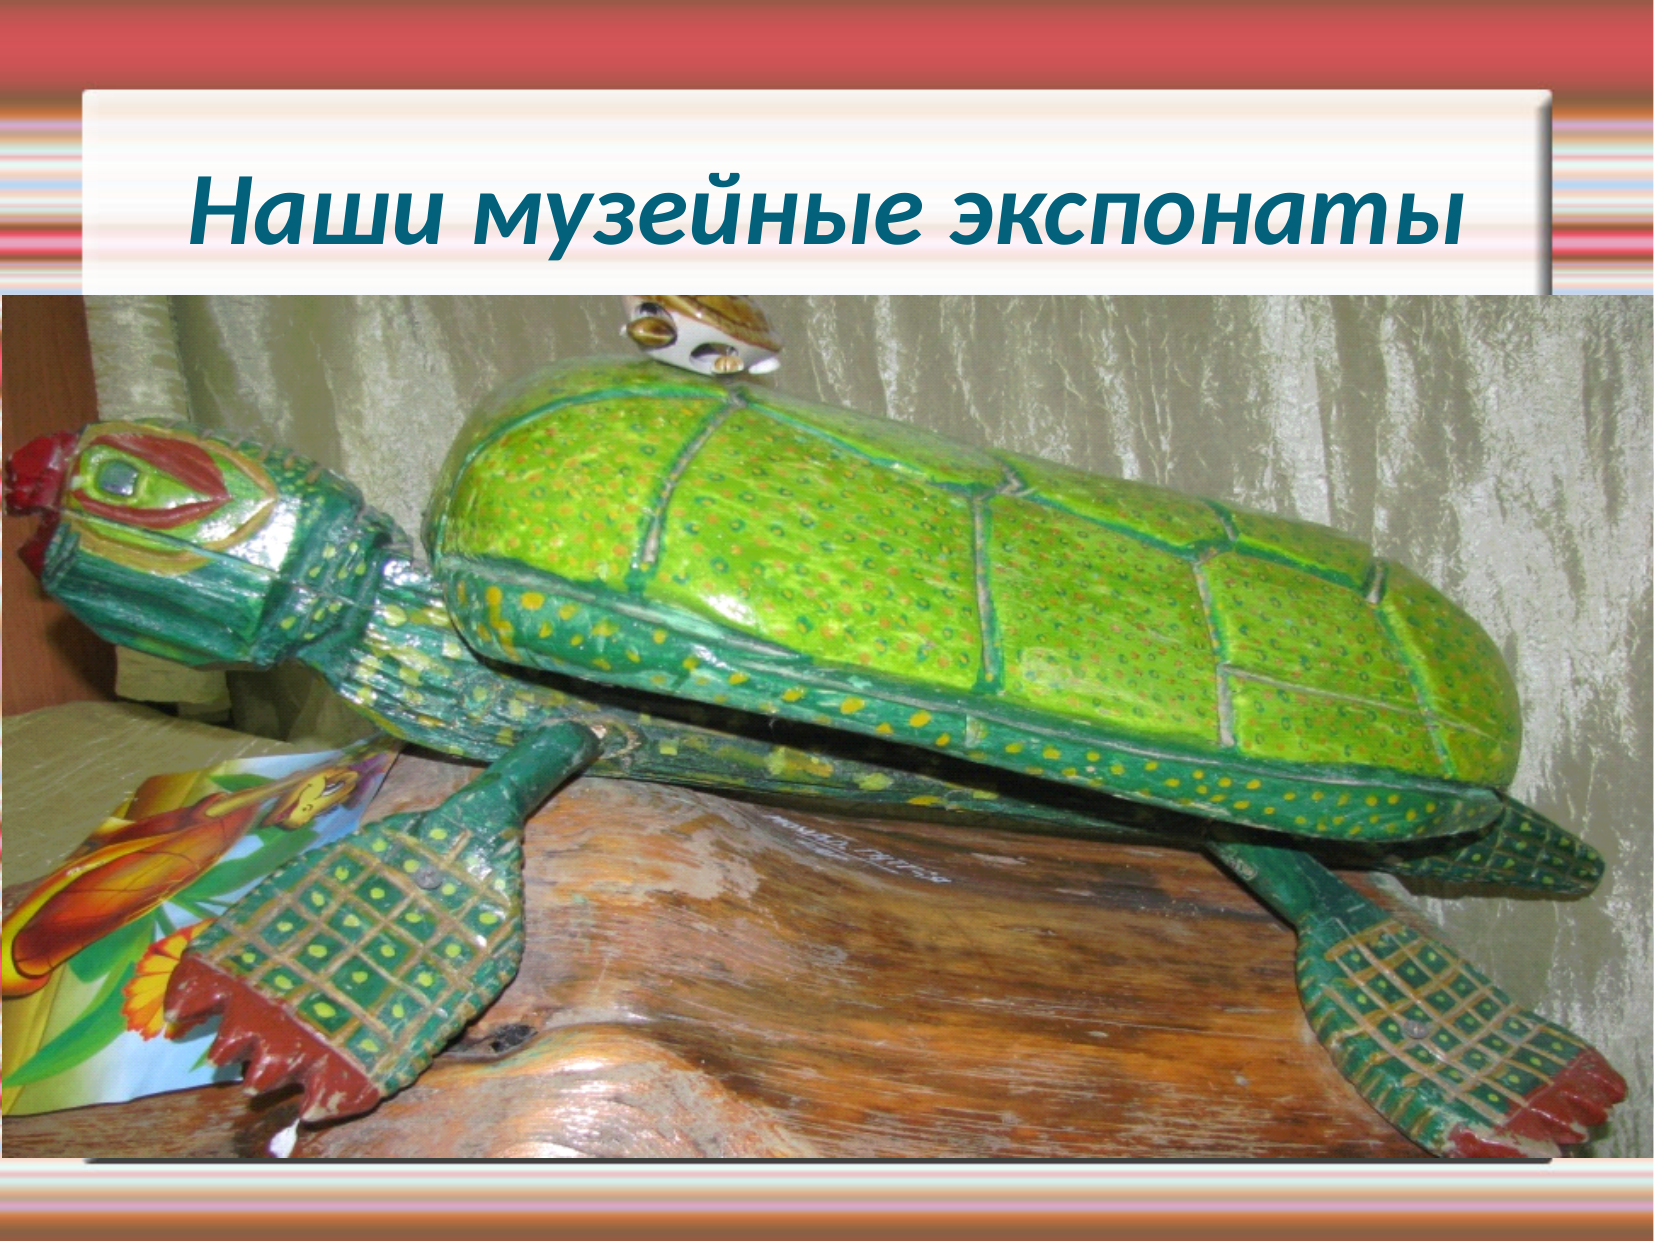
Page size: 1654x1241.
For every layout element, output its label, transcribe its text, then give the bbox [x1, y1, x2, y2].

title Наши музейные экспонаты [121, 114, 1534, 295]
picture [0, 0, 1654, 1241]
